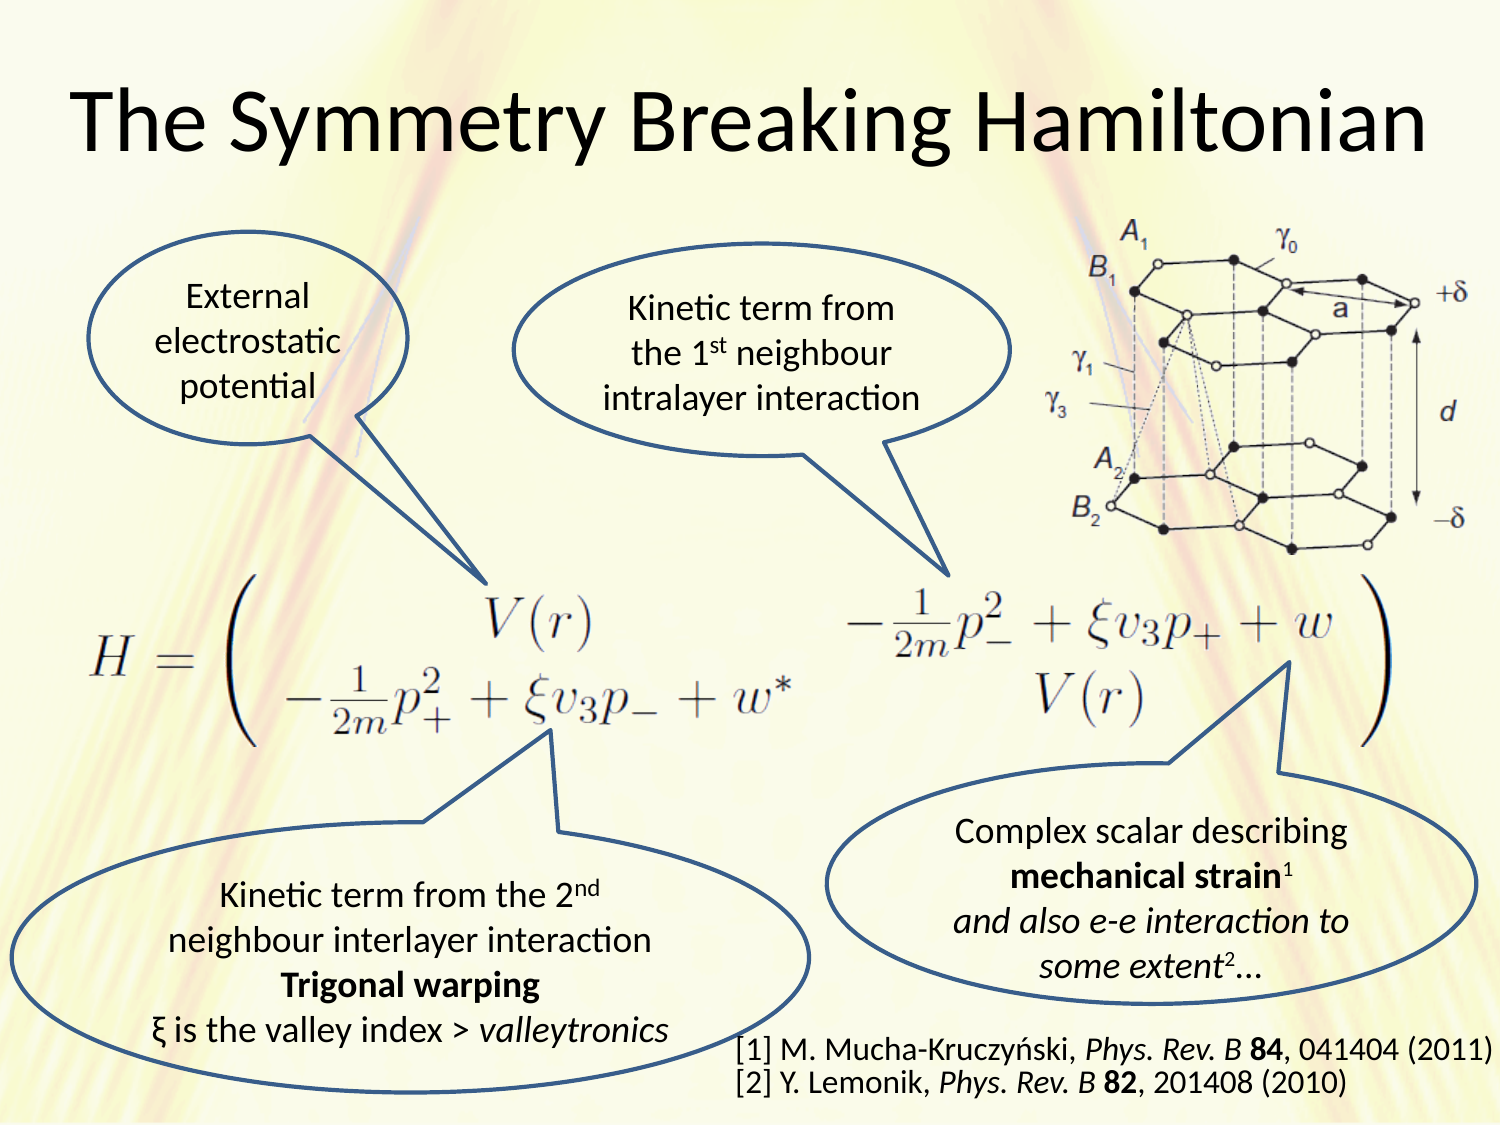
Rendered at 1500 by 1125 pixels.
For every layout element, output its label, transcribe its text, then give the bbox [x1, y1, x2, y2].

text_box [1] M. Mucha-Kruczyński, Phys. Rev. B 84, 041404 (2011) [2] Y. Lemonik, Phys. Rev. B 82, 201408 (2010) [732, 1033, 1498, 1119]
text_box External electrostatic potential [88, 231, 487, 585]
text_box Kinetic term from the 2nd neighbour interlayer interaction Trigonal warping ξ is the valley index > valleytronics [11, 730, 810, 1093]
text_box Complex scalar describing mechanical strain1 and also e-e interaction to some extent2... [826, 662, 1477, 1004]
text_box Kinetic term from the 1st neighbour intralayer interaction [513, 243, 1010, 576]
picture [0, 0, 1500, 1125]
title The Symmetry Breaking Hamiltonian [18, 21, 1482, 209]
